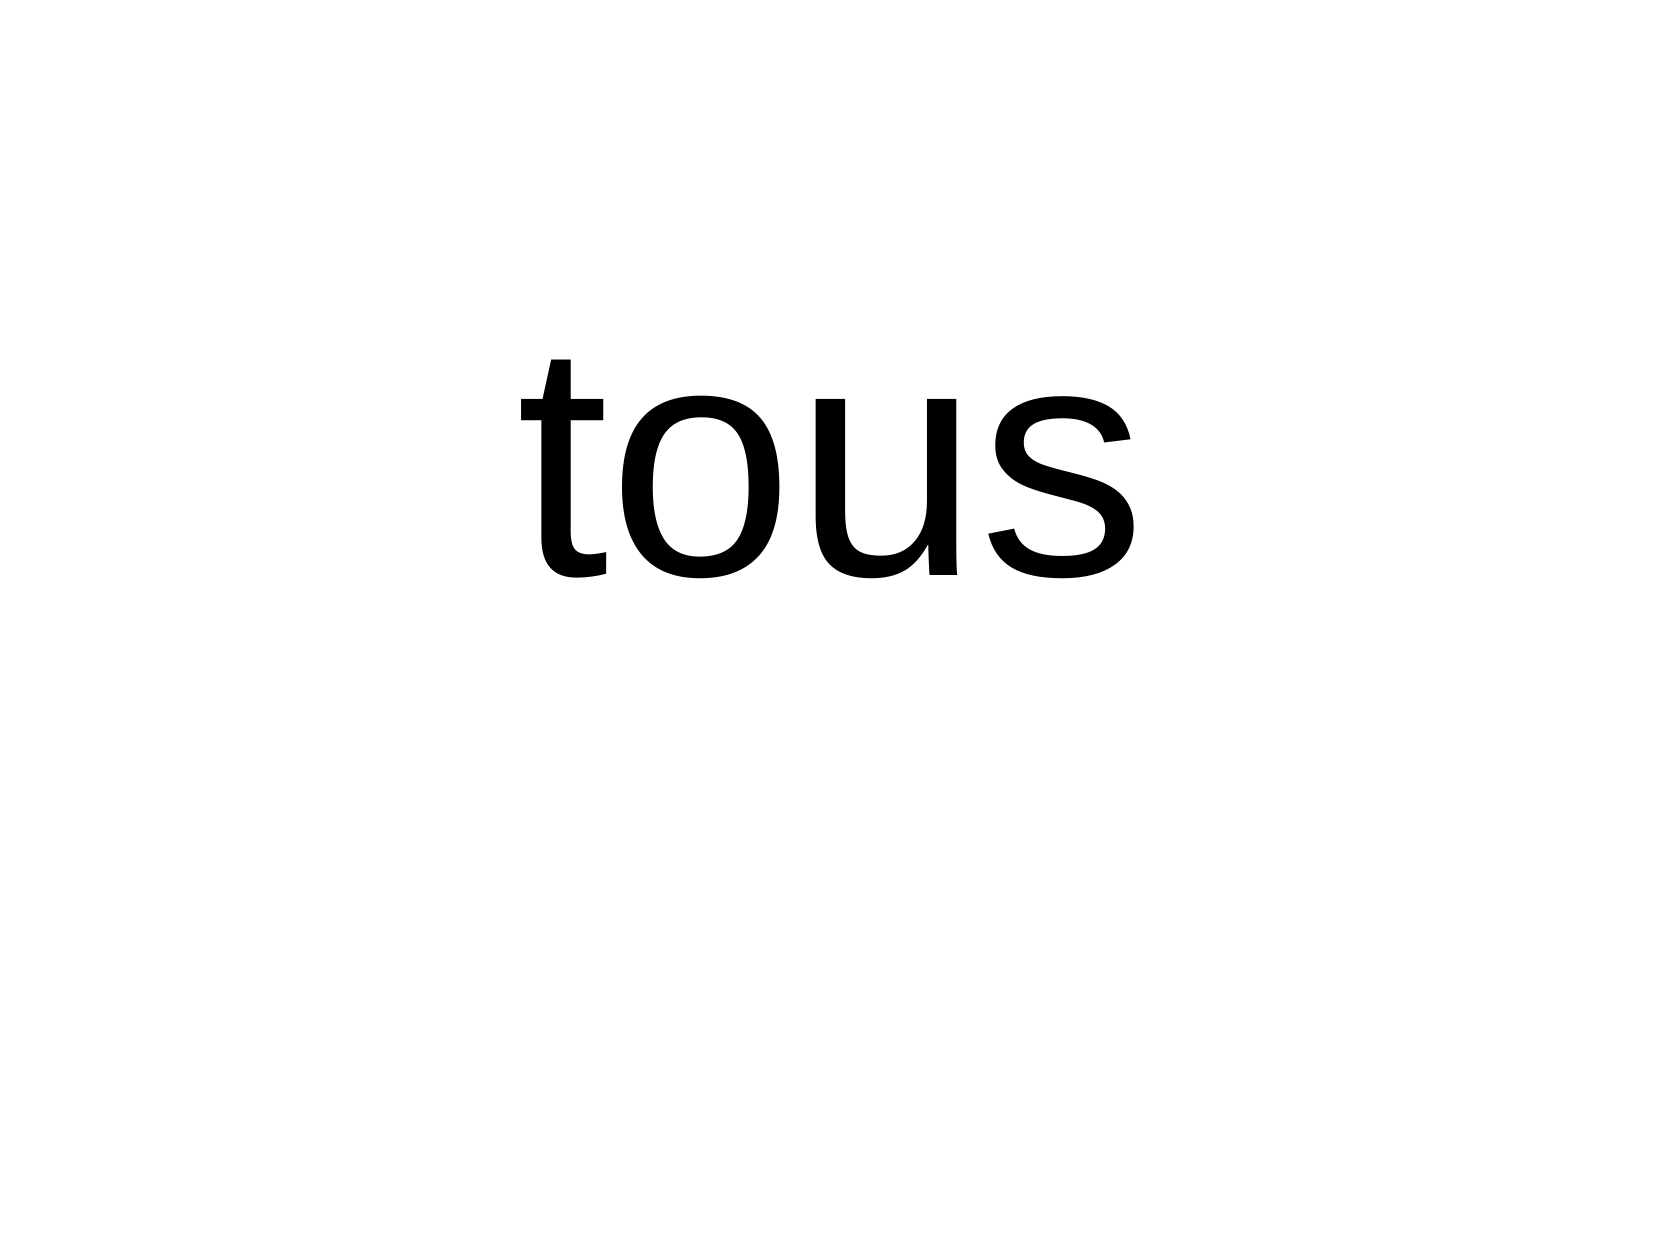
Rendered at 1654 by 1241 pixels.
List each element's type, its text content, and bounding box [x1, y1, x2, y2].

text_box tous [501, 265, 1447, 653]
